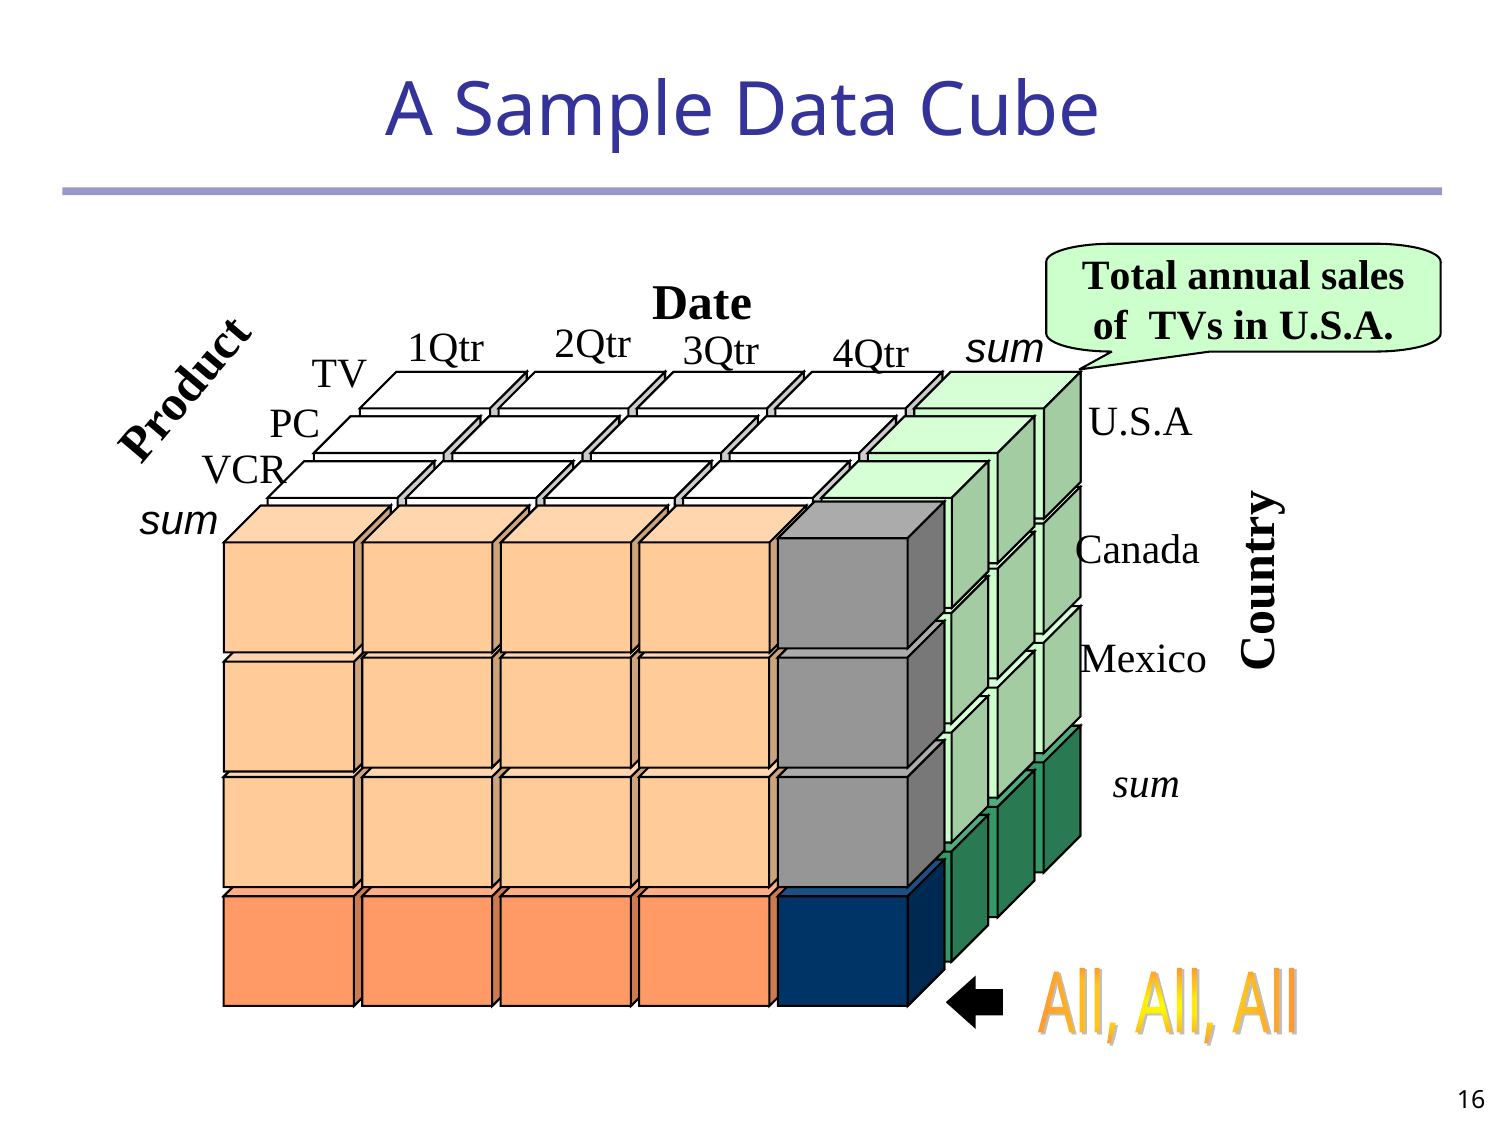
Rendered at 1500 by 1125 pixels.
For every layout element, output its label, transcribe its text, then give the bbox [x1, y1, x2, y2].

text_box Date [665, 289, 678, 316]
text_box PC [254, 388, 336, 455]
text_box TV [296, 338, 383, 405]
title A Sample Data Cube [99, 52, 1388, 158]
text_box 4Qtr [817, 317, 925, 384]
text_box sum [950, 314, 1060, 371]
text_box All, All, All [1232, 971, 1270, 1033]
text_box All, All, All [1191, 967, 1197, 1033]
text_box All, All, All [1037, 971, 1075, 1033]
text_box sum [124, 485, 234, 551]
text_box All, All, All [1079, 967, 1085, 1033]
text_box [223, 371, 1081, 1006]
text_box 1Qtr [392, 311, 500, 378]
text_box Product [88, 285, 276, 485]
text_box All, All, All [1135, 971, 1172, 1033]
text_box 3Qtr [667, 314, 775, 381]
text_box [947, 977, 1002, 1027]
text_box <number> [1187, 1050, 1500, 1125]
text_box All, All, All [1094, 967, 1100, 1033]
text_box All, All, All [1274, 967, 1280, 1033]
text_box Date [637, 262, 768, 338]
text_box Total annual sales of TVs in U.S.A. [1046, 243, 1441, 370]
text_box Canada [1059, 514, 1215, 580]
text_box VCR [186, 434, 302, 501]
text_box 2Qtr [539, 308, 647, 375]
text_box Mexico [1065, 623, 1223, 689]
text_box U.S.A [1073, 385, 1208, 452]
text_box All, All, All [1288, 967, 1295, 1033]
text_box sum [1097, 748, 1196, 814]
text_box All, All, All [1176, 967, 1182, 1033]
text_box Country [1217, 475, 1292, 687]
